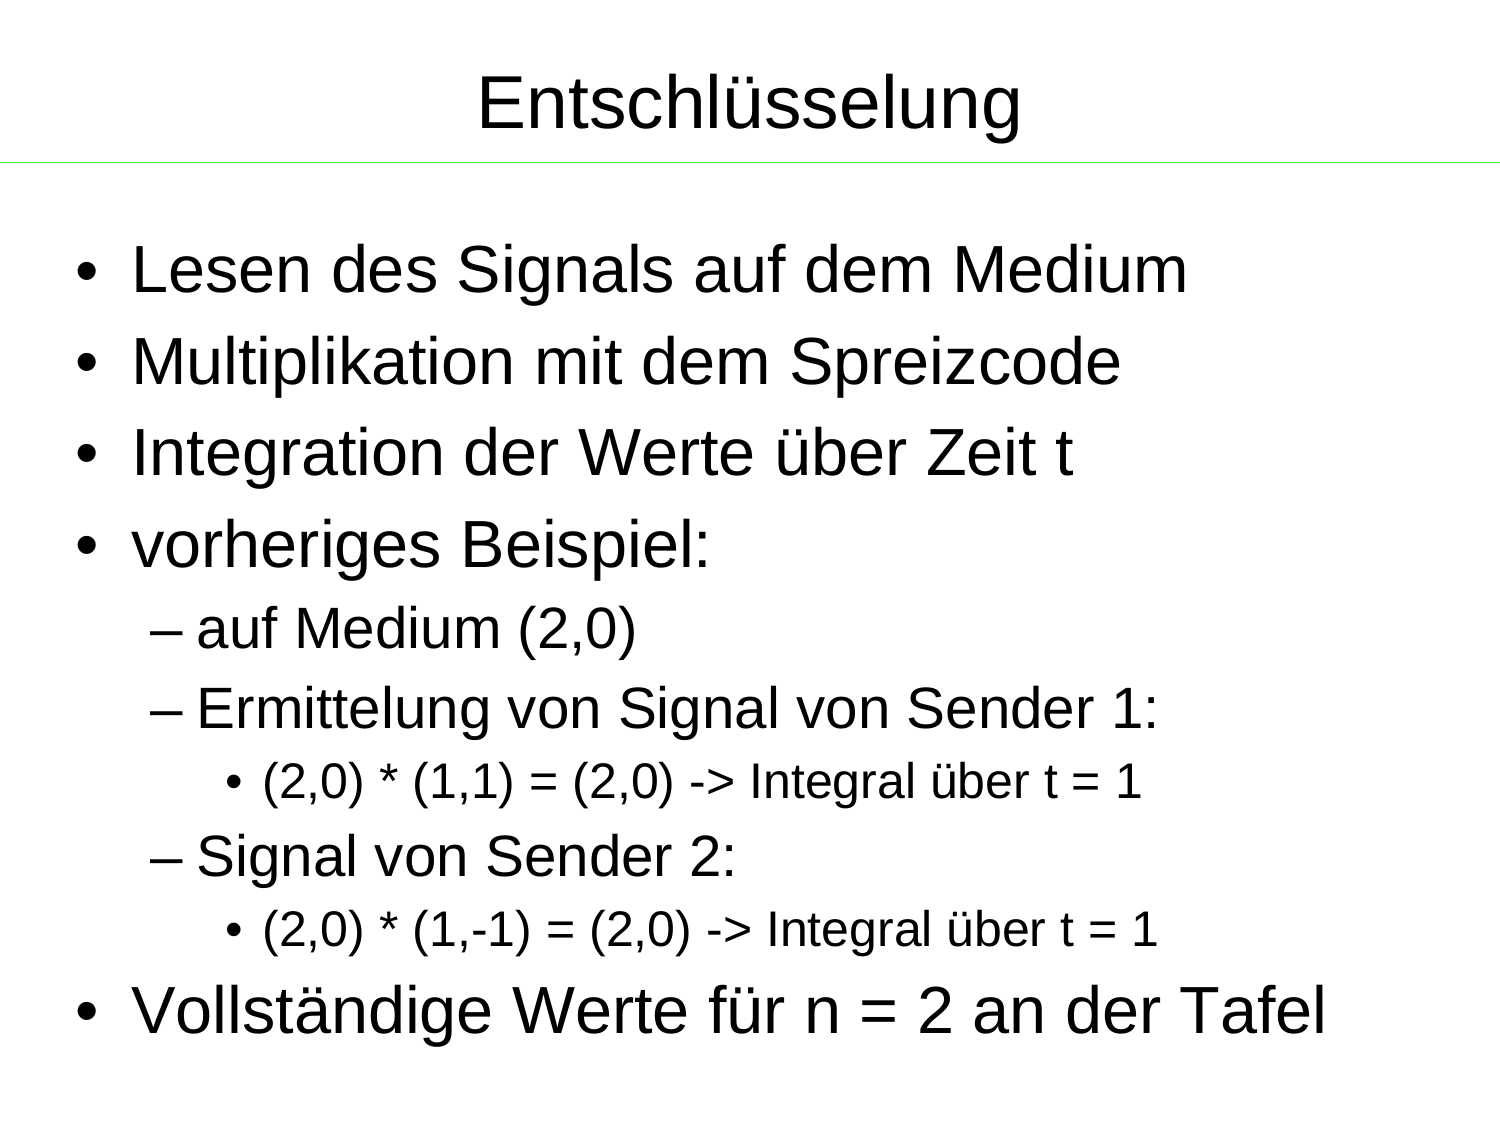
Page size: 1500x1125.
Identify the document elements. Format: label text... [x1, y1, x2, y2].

list Lesen des Signals auf dem Medium Multiplikation mit dem Spreizcode Integration der Werte über Zeit t vorheriges Beispiel: auf Medium (2,0) Ermittelung von Signal von Sender 1: (2,0) * (1,1) = (2,0) -> Integral über t = 1 Signal von Sender 2: (2,0) * (1,-1) = (2,0) -> Integral über t = 1 Vollständige Werte für n = 2 an der Tafel [75, 232, 1426, 1048]
title Entschlüsselung [75, 57, 1426, 148]
